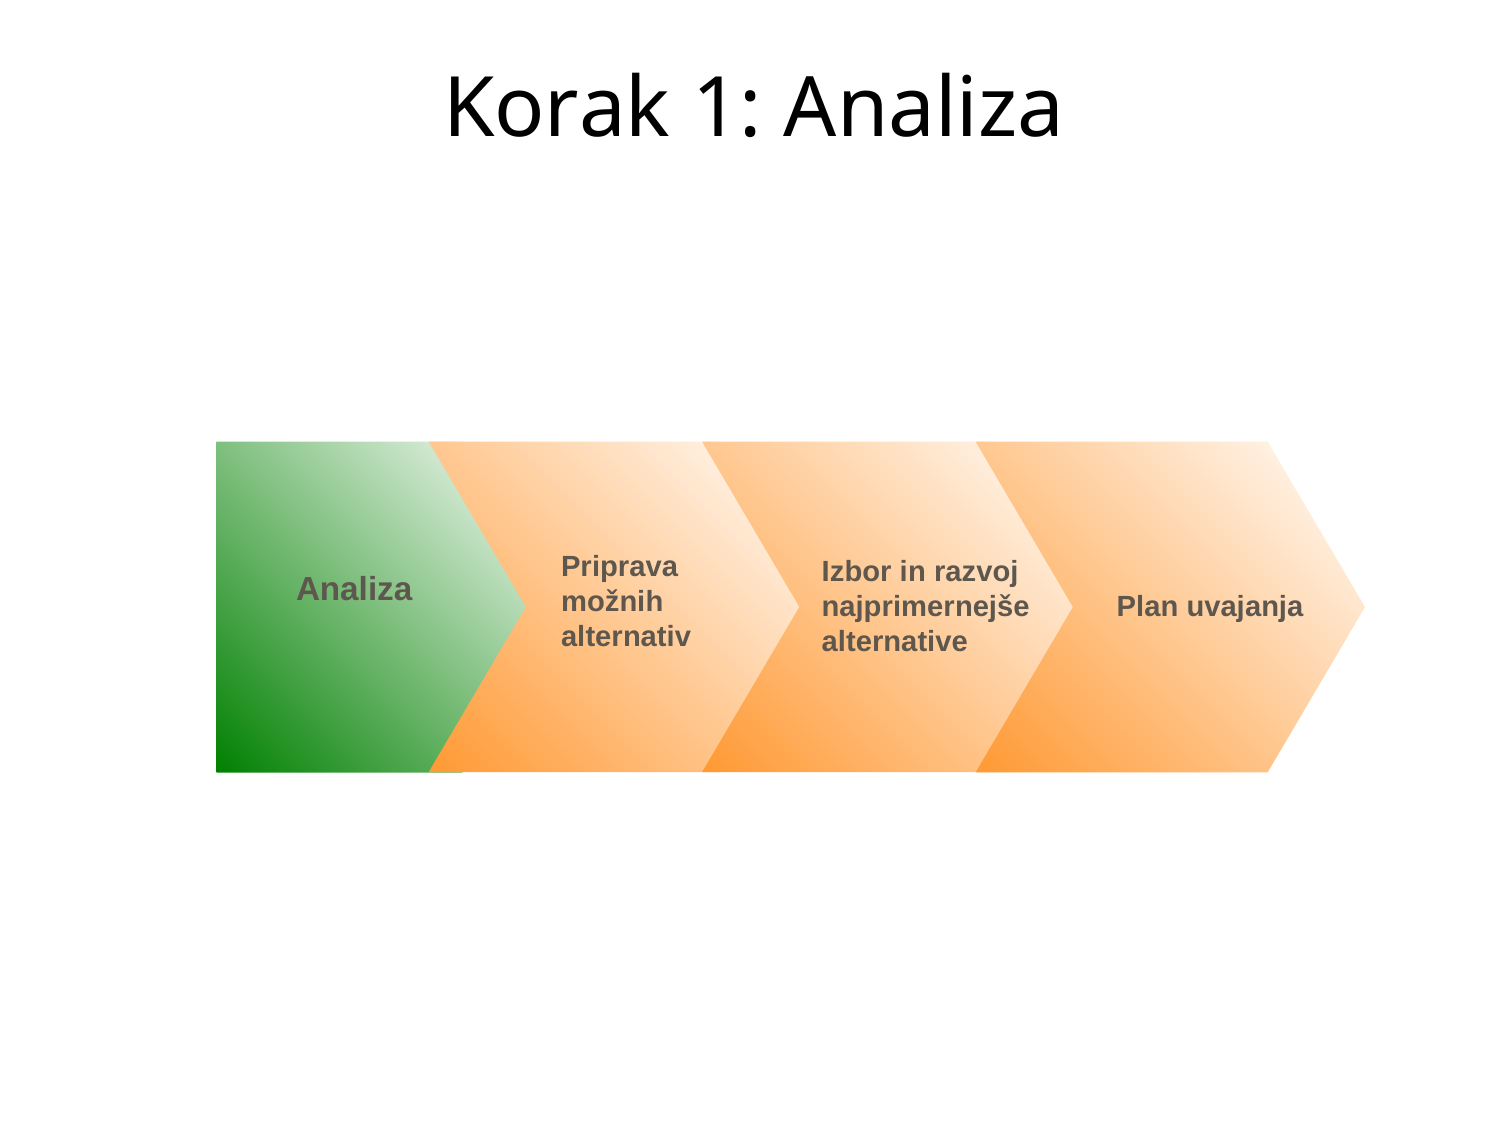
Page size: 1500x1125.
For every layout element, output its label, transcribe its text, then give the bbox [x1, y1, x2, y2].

text_box [216, 441, 1366, 773]
text_box Priprava možnih alternativ [546, 540, 753, 663]
title Korak 1: Analiza [42, 44, 1466, 161]
text_box Analiza [216, 559, 492, 615]
text_box Izbor in razvoj najprimernejše alternative [806, 544, 1045, 665]
text_box Plan uvajanja [1101, 579, 1319, 630]
